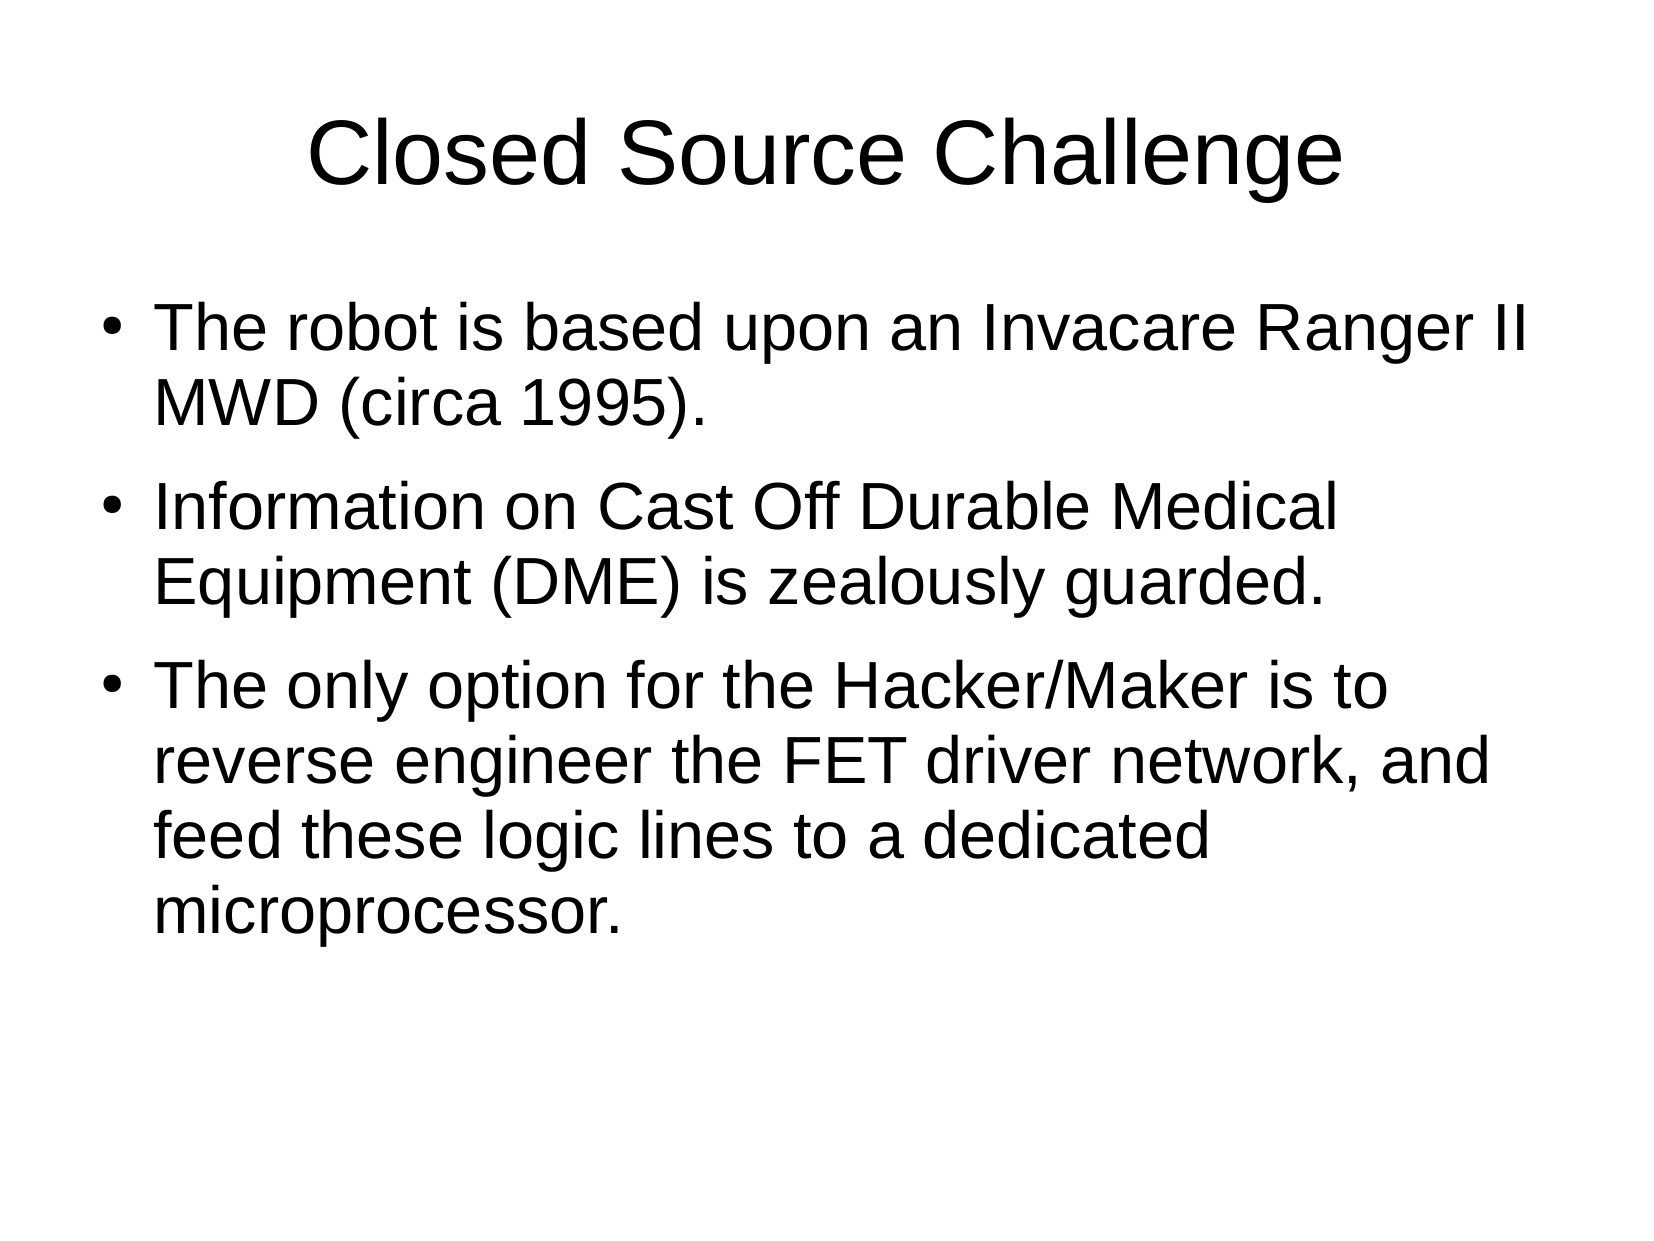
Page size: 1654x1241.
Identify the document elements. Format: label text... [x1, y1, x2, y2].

list The robot is based upon an Invacare Ranger II MWD (circa 1995). Information on Cast Off Durable Medical Equipment (DME) is zealously guarded. The only option for the Hacker/Maker is to reverse engineer the FET driver network, and feed these logic lines to a dedicated microprocessor. [82, 290, 1538, 1010]
title Closed Source Challenge [82, 49, 1571, 257]
